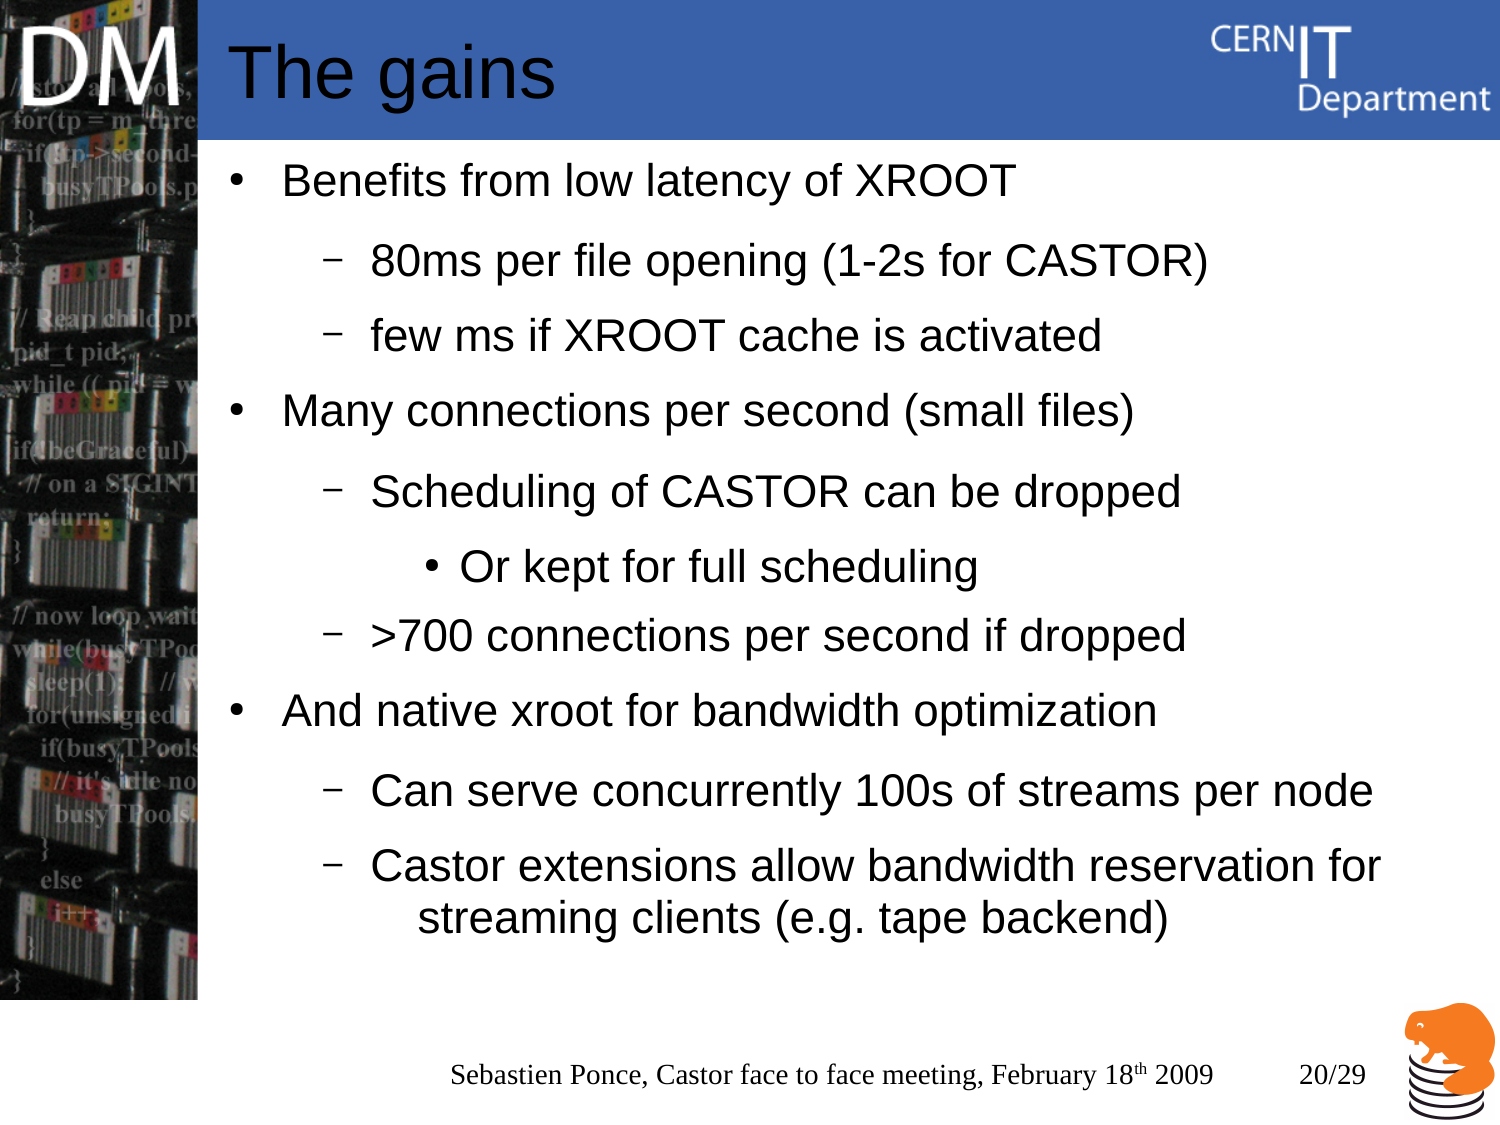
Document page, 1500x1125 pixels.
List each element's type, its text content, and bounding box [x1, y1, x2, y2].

list Benefits from low latency of XROOT 80ms per file opening (1-2s for CASTOR) few ms if XROOT cache is activated Many connections per second (small files) Scheduling of CASTOR can be dropped Or kept for full scheduling >700 connections per second if dropped And native xroot for bandwidth optimization Can serve concurrently 100s of streams per node Castor extensions allow bandwidth reservation for streaming clients (e.g. tape backend) [177, 139, 1457, 983]
picture [1404, 1003, 1495, 1120]
picture [198, 0, 1500, 140]
title The gains [212, 0, 1125, 138]
